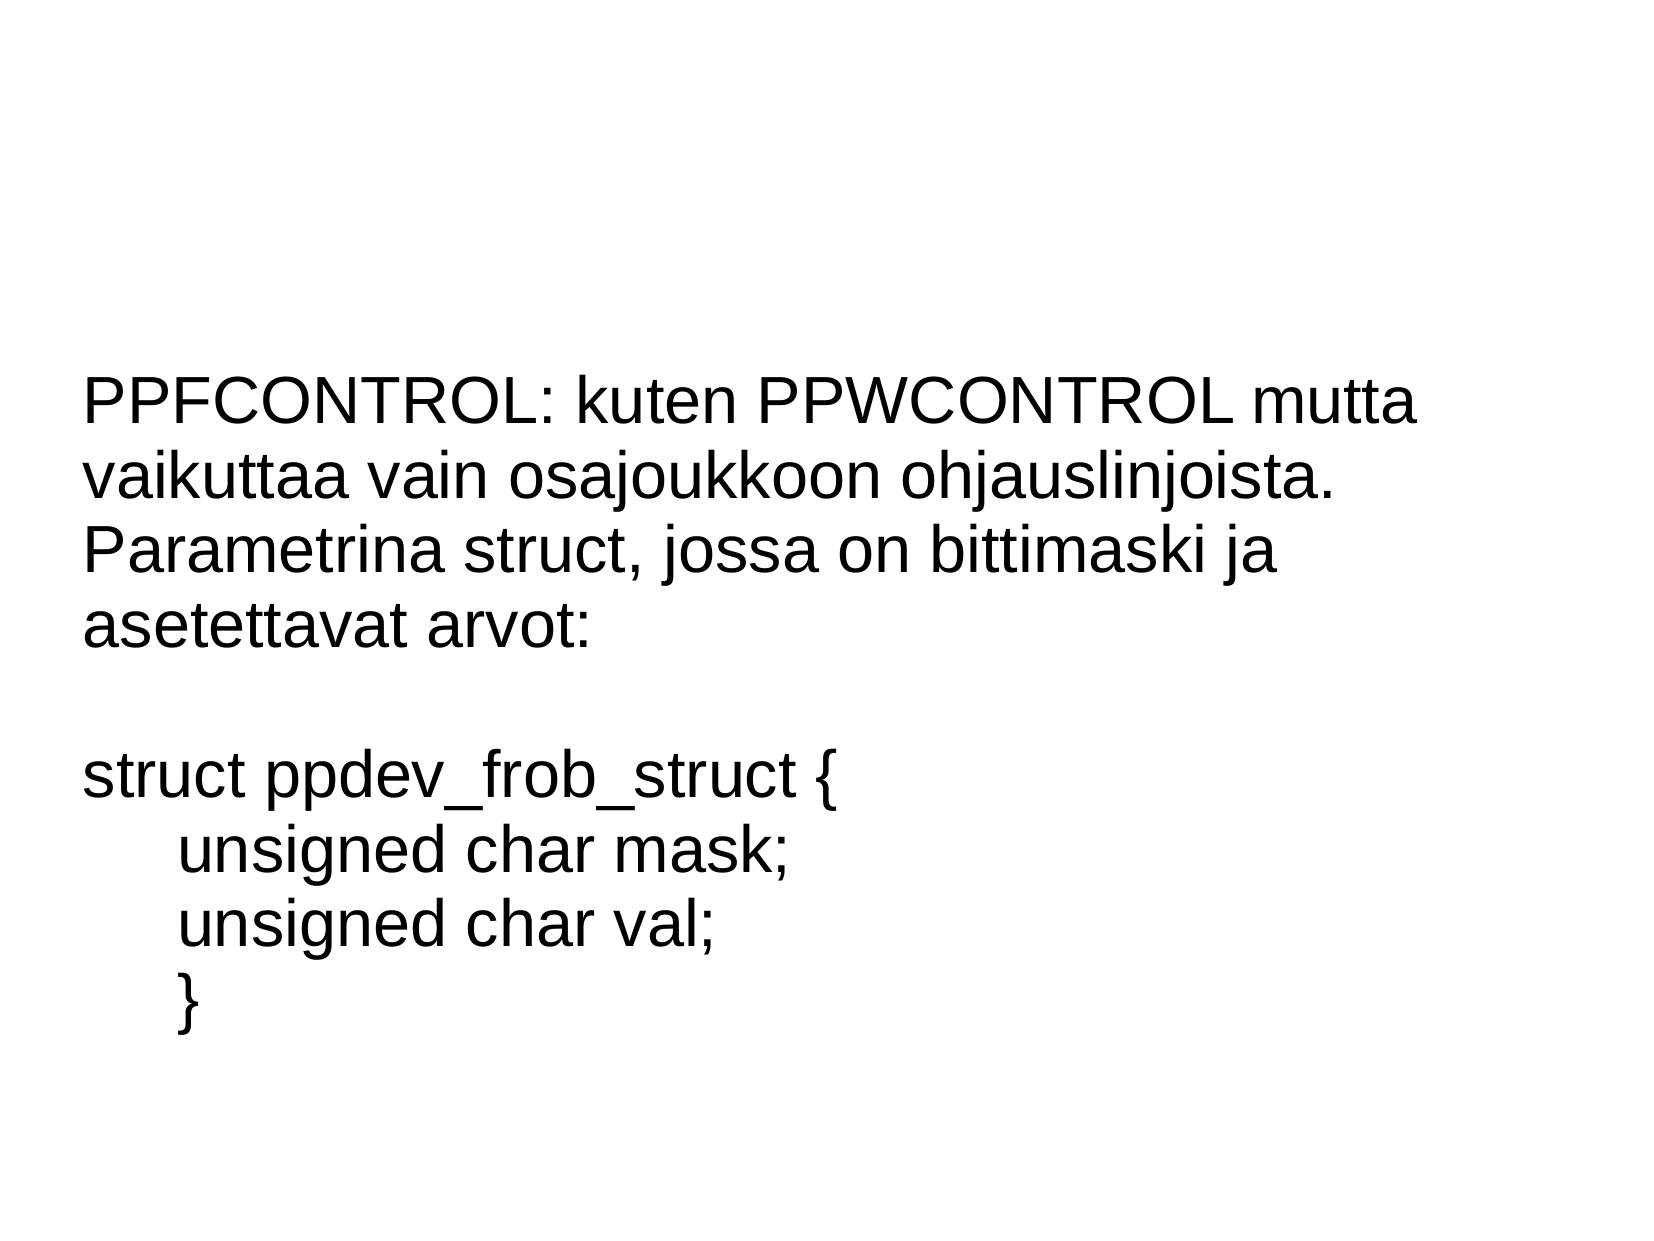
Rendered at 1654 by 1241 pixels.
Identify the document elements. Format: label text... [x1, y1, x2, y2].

subtitle PPFCONTROL: kuten PPWCONTROL mutta vaikuttaa vain osajoukkoon ohjauslinjoista. Parametrina struct, jossa on bittimaski ja asetettavat arvot: struct ppdev_frob_struct { unsigned char mask; unsigned char val; } [82, 290, 1571, 1109]
